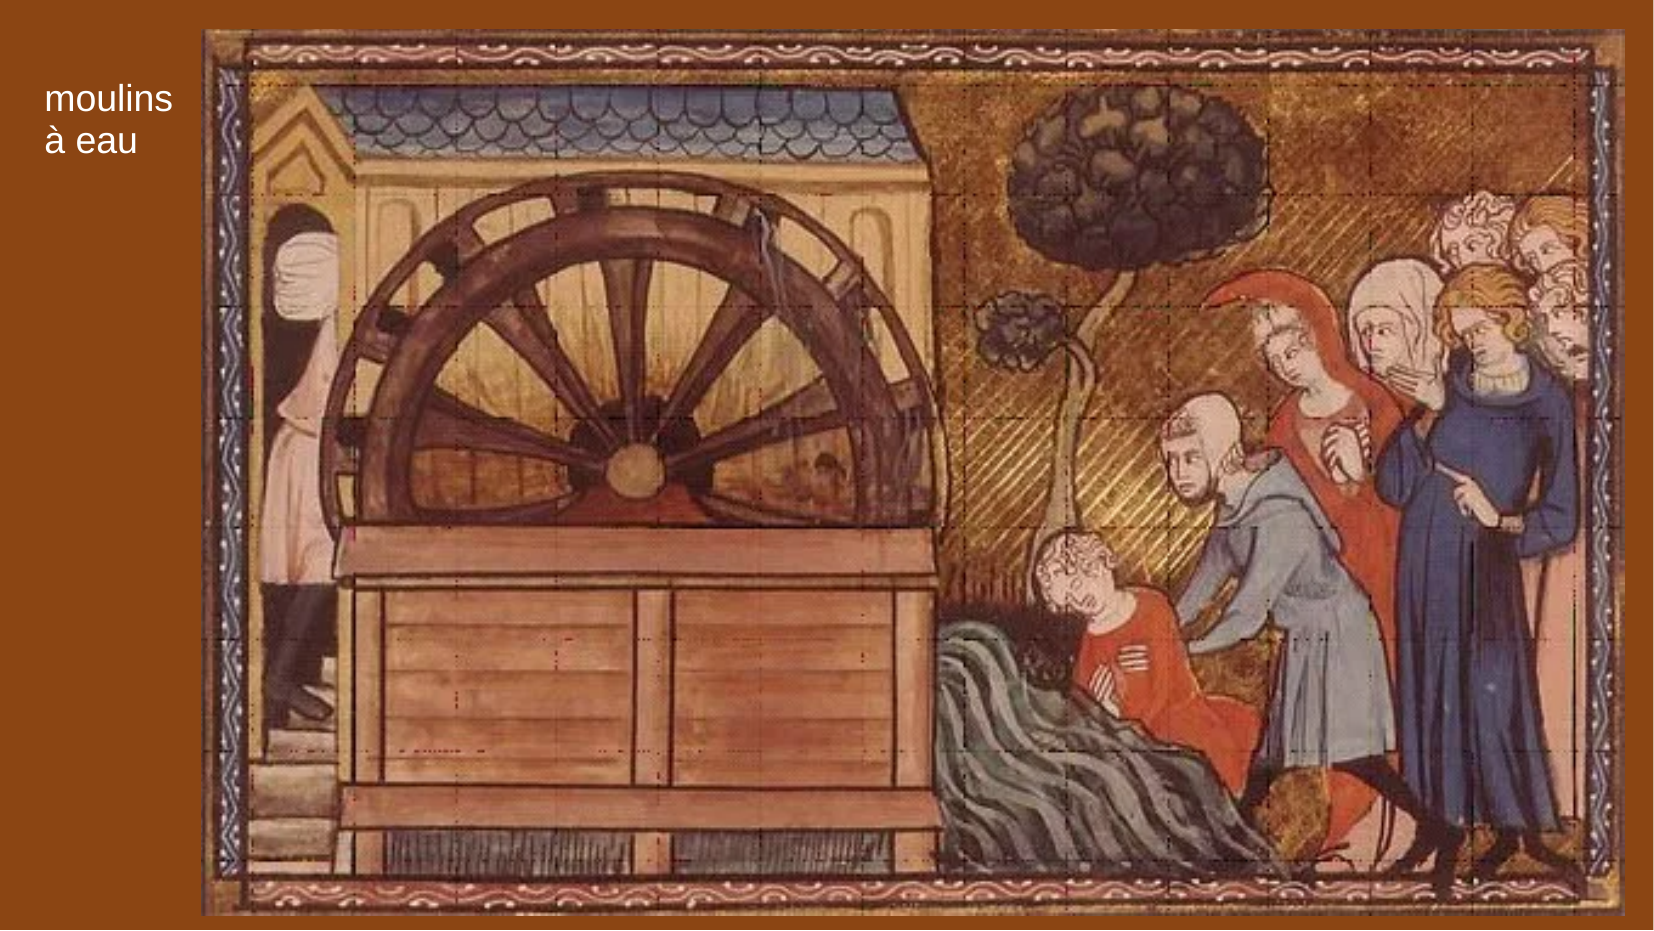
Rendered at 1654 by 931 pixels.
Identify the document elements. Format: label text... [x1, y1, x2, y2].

text_box moulins à eau [29, 70, 202, 380]
picture [201, 29, 1625, 916]
